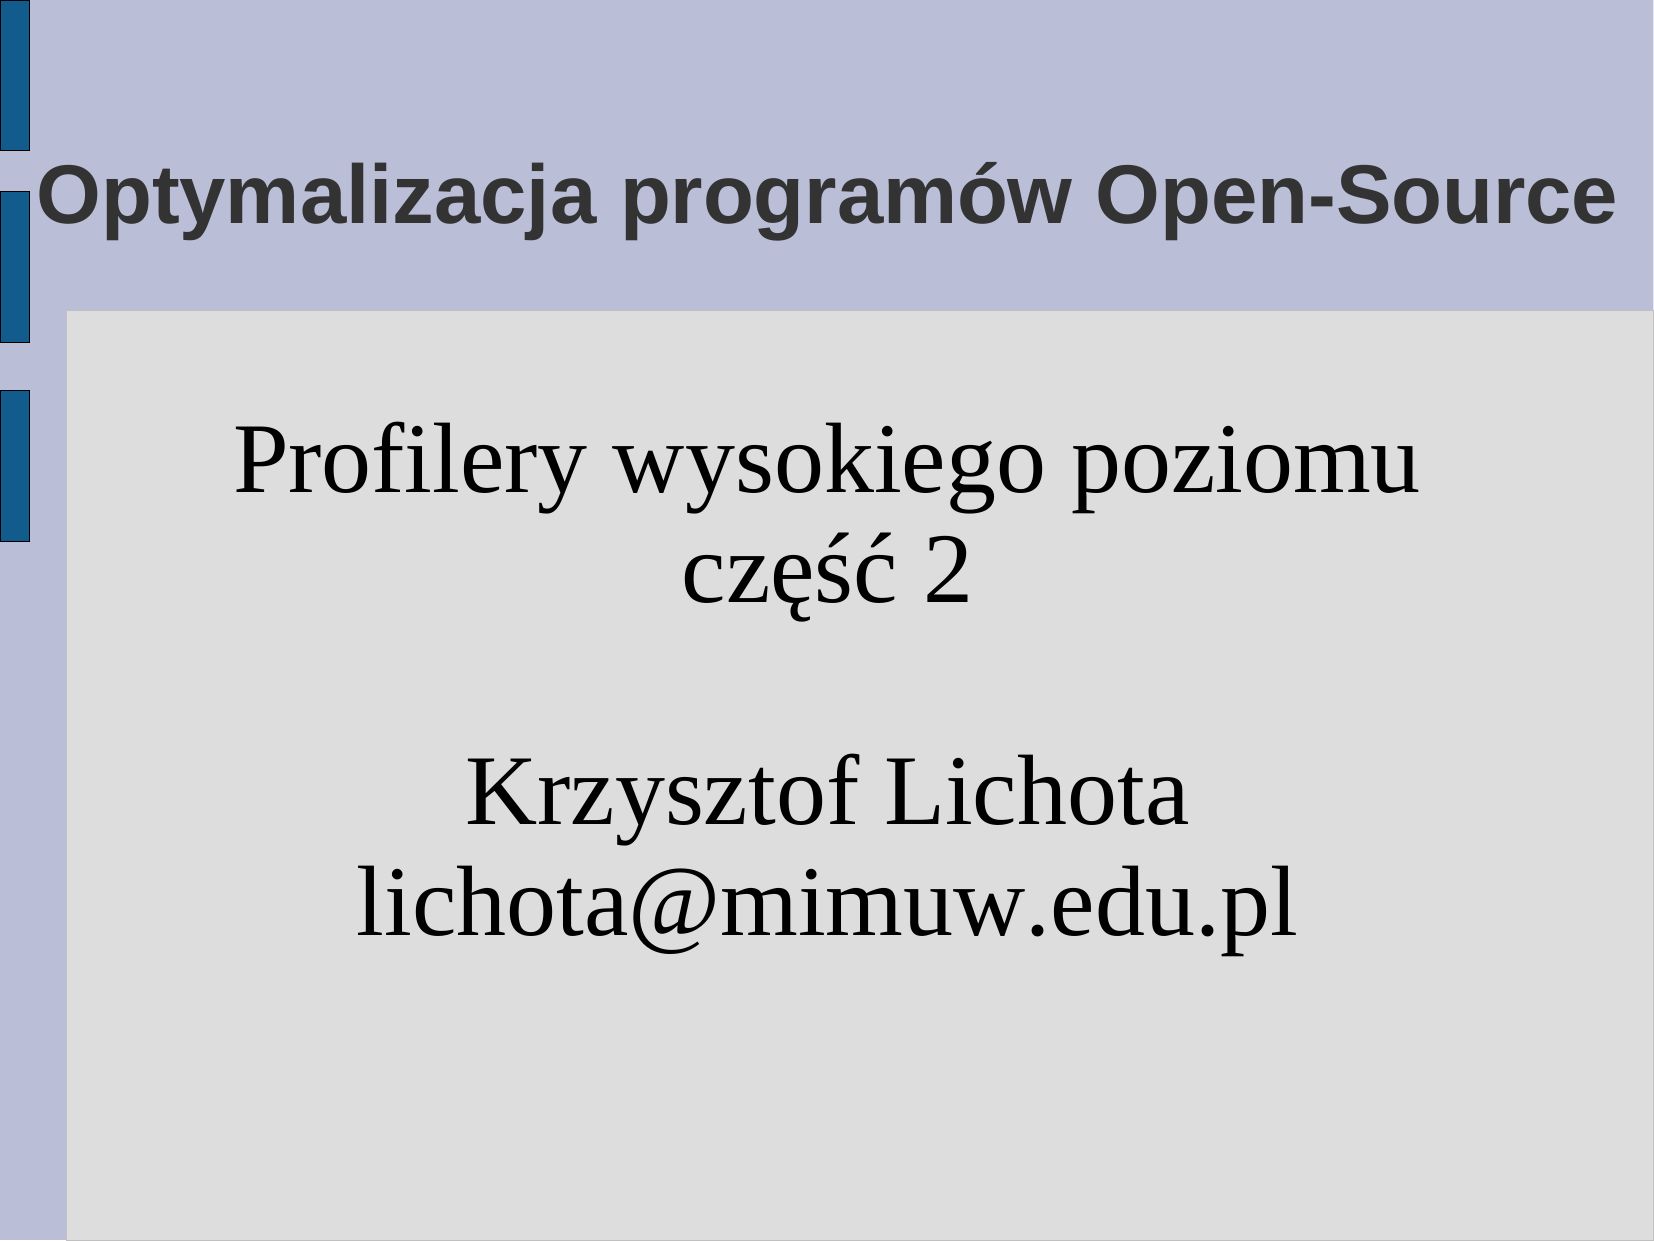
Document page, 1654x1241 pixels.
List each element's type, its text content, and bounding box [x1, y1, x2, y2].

subtitle Profilery wysokiego poziomu część 2 Krzysztof Lichota lichota@mimuw.edu.pl [121, 344, 1534, 1127]
title Optymalizacja programów Open-Source [36, 91, 1619, 299]
